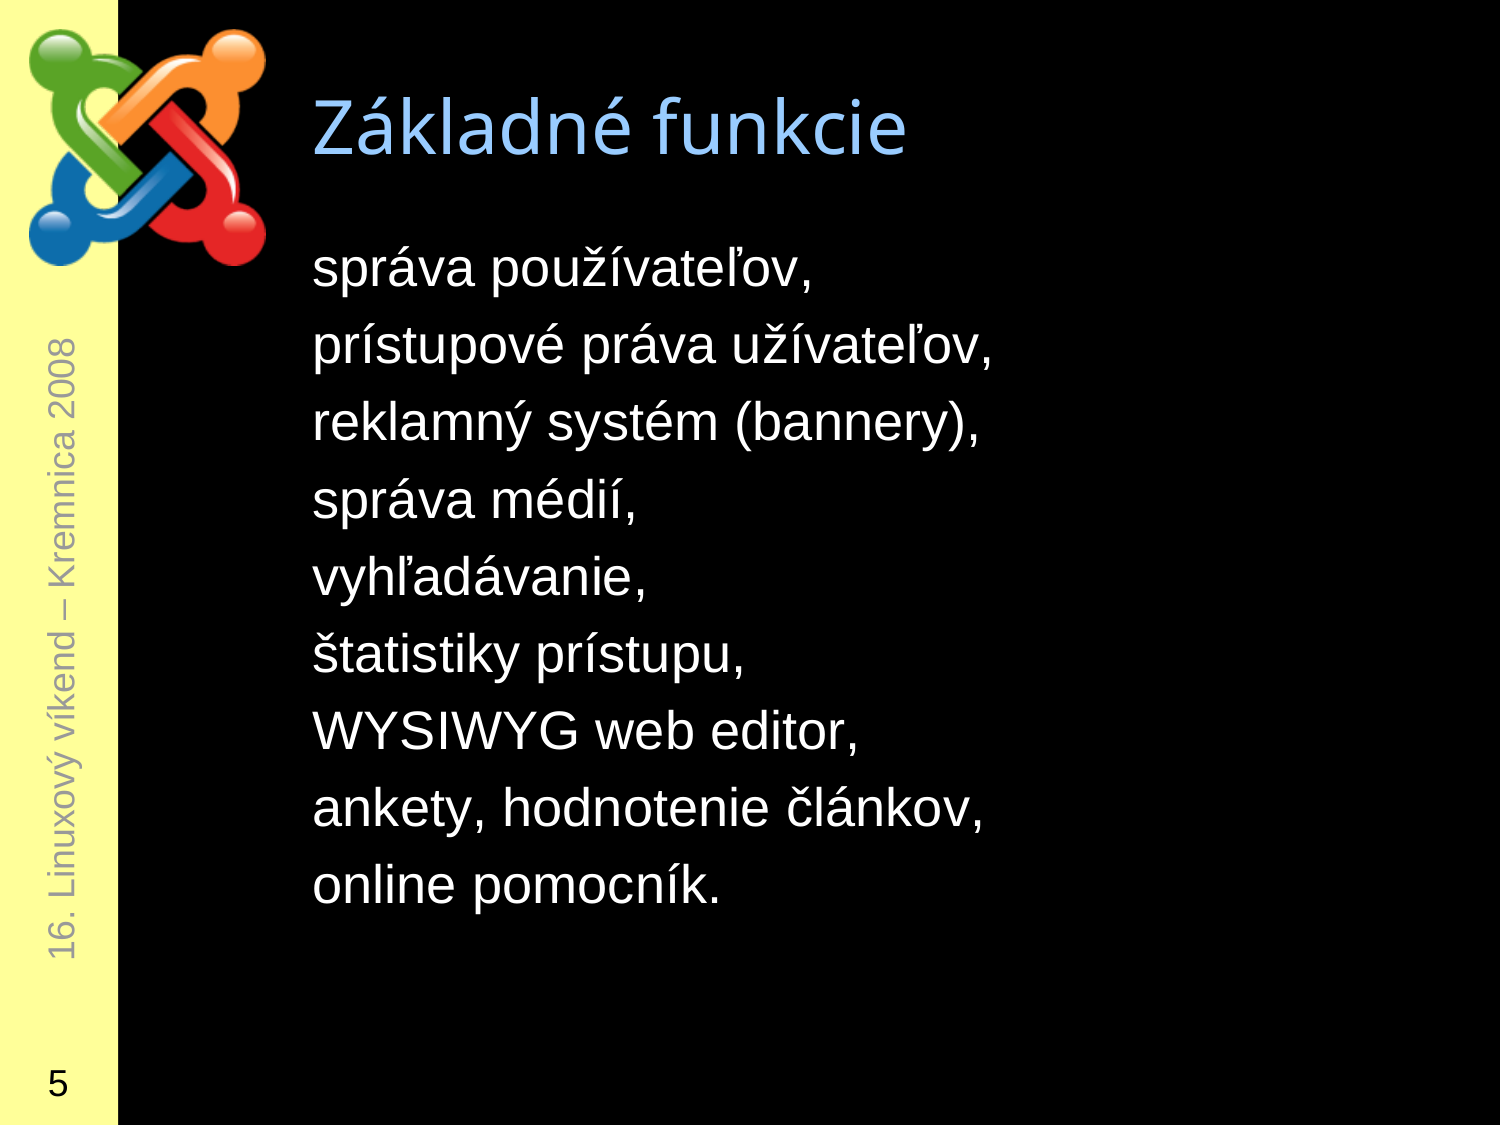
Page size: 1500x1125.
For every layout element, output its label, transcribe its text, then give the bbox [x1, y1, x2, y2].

title Základné funkcie [312, 24, 1450, 226]
picture [29, 29, 266, 266]
list správa používateľov, prístupové práva užívateľov, reklamný systém (bannery), správa médií, vyhľadávanie, štatistiky prístupu, WYSIWYG web editor, ankety, hodnotenie článkov, online pomocník. [312, 237, 1450, 986]
